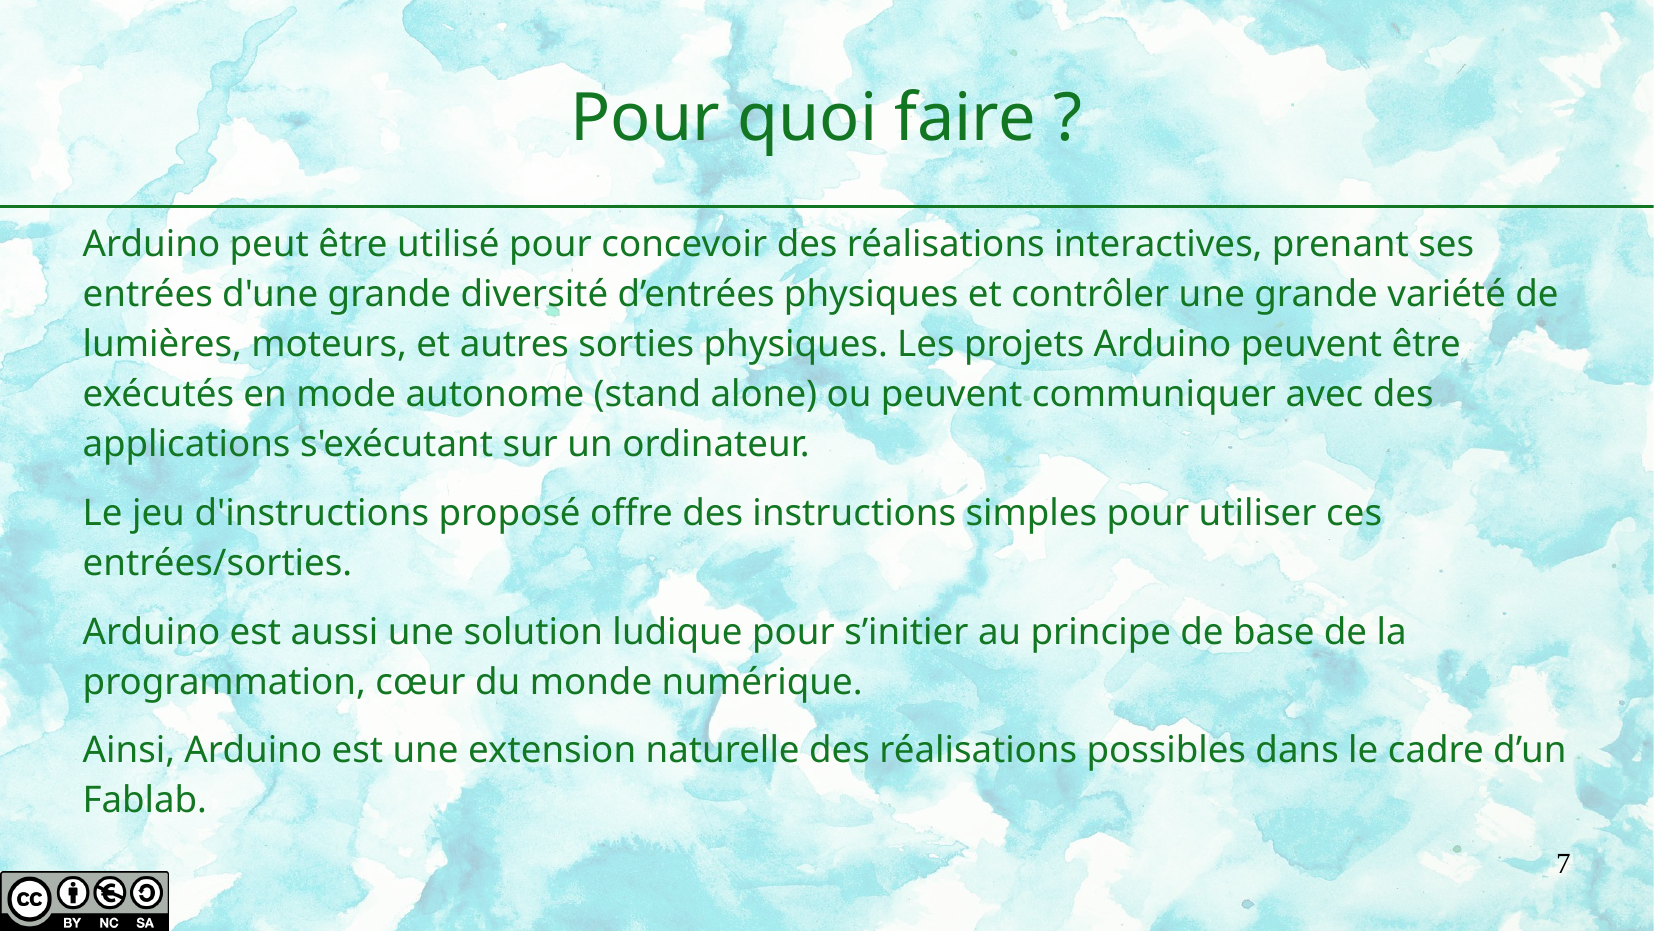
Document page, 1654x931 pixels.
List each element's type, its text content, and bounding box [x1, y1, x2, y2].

title Pour quoi faire ? [82, 37, 1571, 193]
picture [0, 871, 169, 931]
list Arduino peut être utilisé pour concevoir des réalisations interactives, prenant ses entrées d'une grande diversité d’entrées physiques et contrôler une grande variété de lumières, moteurs, et autres sorties physiques. Les projets Arduino peuvent être exécutés en mode autonome (stand alone) ou peuvent communiquer avec des applications s'exécutant sur un ordinateur. Le jeu d'instructions proposé offre des instructions simples pour utiliser ces entrées/sorties. Arduino est aussi une solution ludique pour s’initier au principe de base de la programmation, cœur du monde numérique. Ainsi, Arduino est une extension naturelle des réalisations possibles dans le cadre d’un Fablab. [82, 217, 1571, 827]
